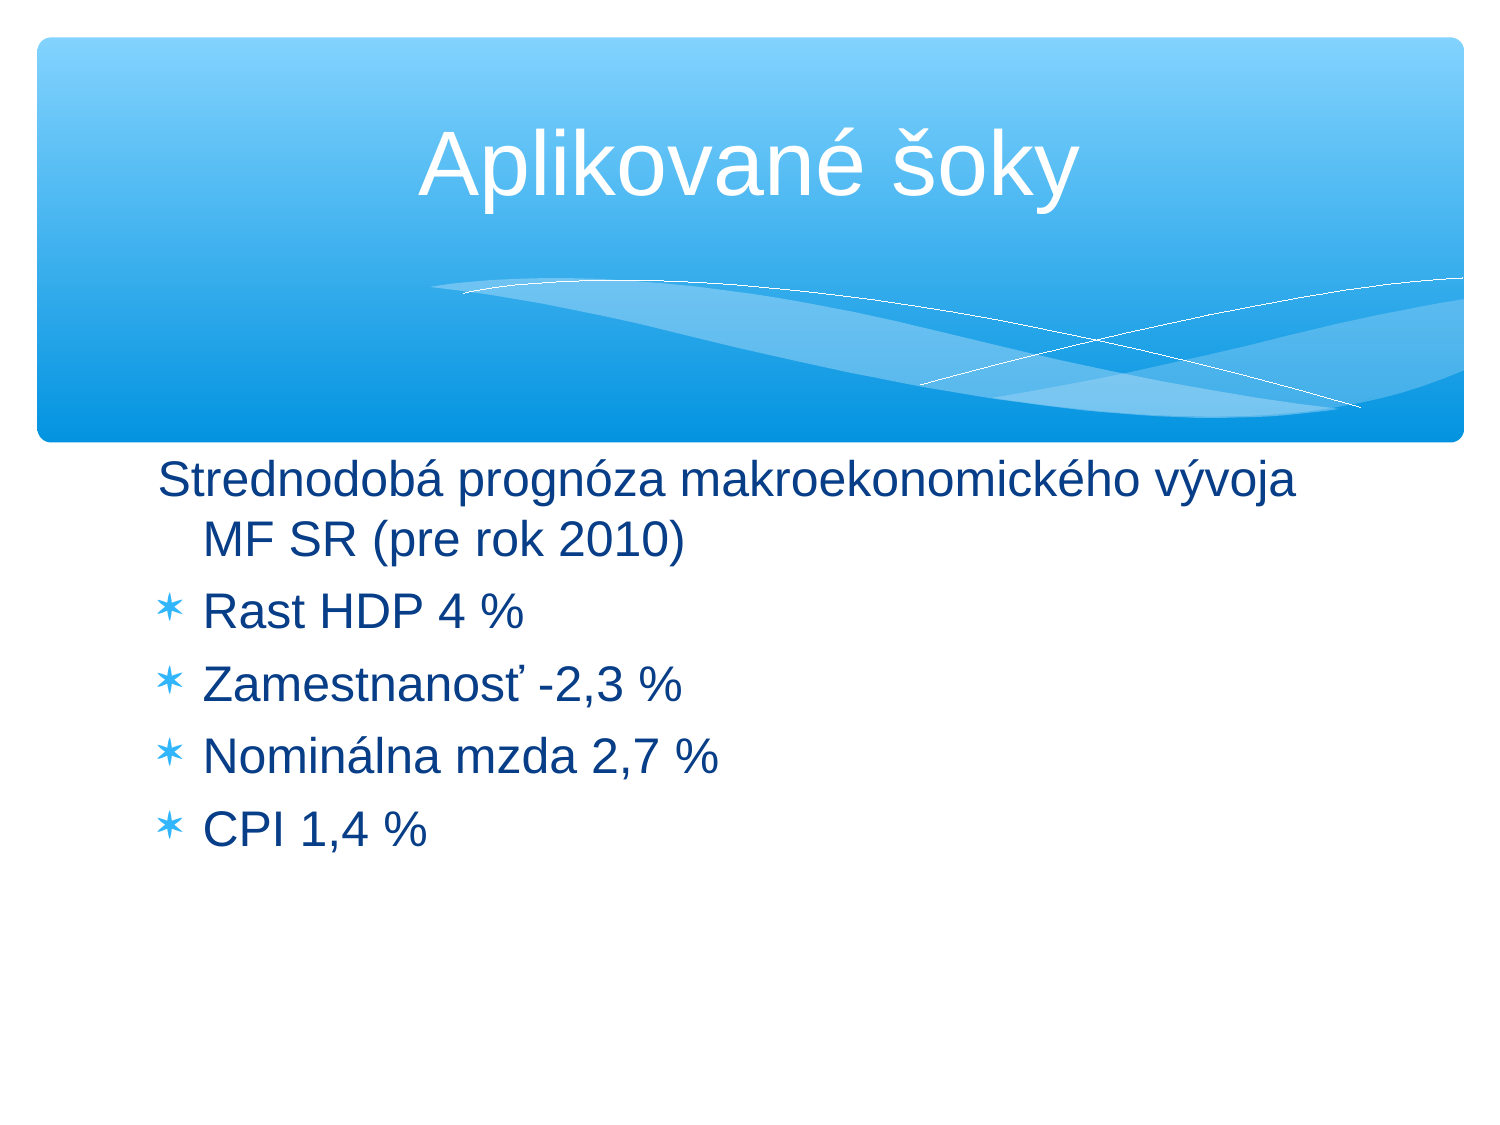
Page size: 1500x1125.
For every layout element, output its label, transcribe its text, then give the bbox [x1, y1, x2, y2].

list Strednodobá prognóza makroekonomického vývoja MF SR (pre rok 2010) Rast HDP 4 % Zamestnanosť -2,3 % Nominálna mzda 2,7 % CPI 1,4 % [142, 438, 1359, 1005]
title Aplikované šoky [75, 55, 1426, 262]
